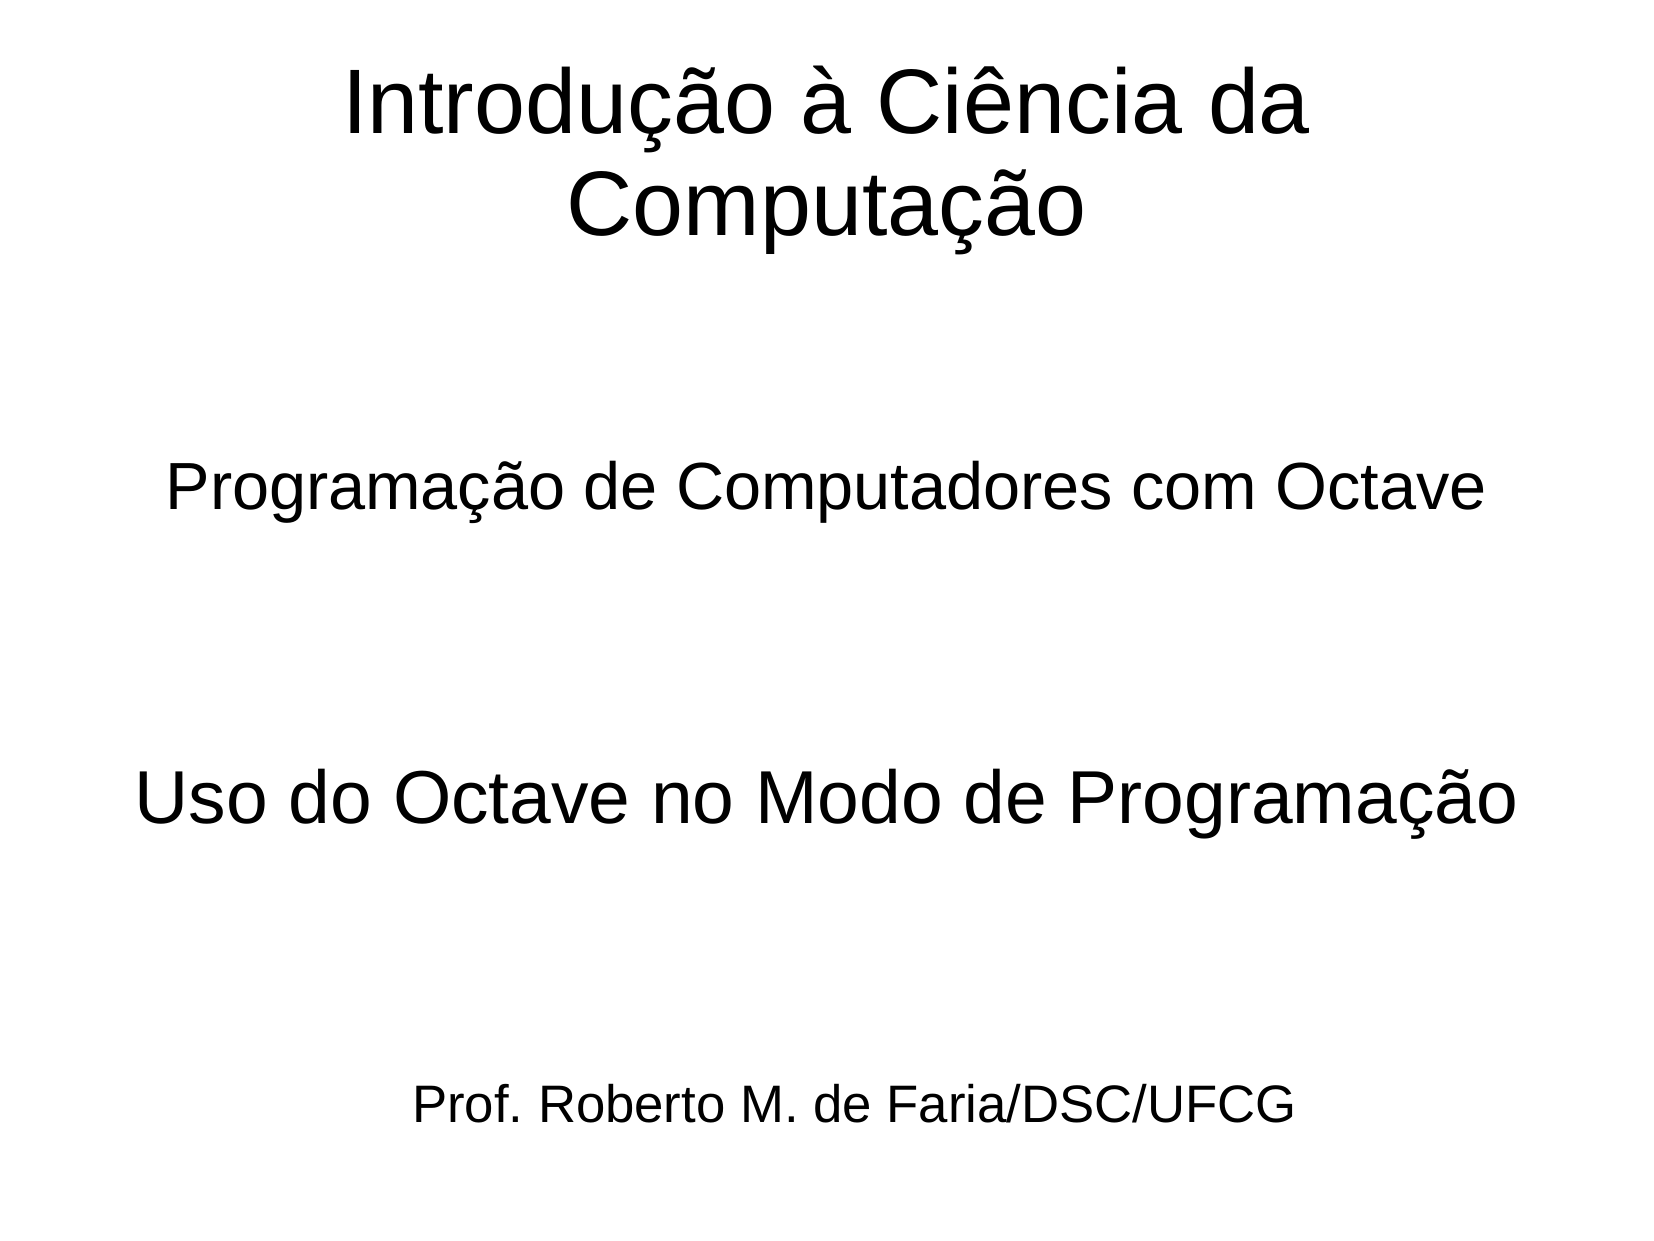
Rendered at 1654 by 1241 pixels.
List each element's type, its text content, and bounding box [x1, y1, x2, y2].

list Programação de Computadores com Octave [82, 448, 1571, 638]
title Introdução à Ciência da Computação [82, 49, 1571, 257]
list Uso do Octave no Modo de Programação [82, 755, 1571, 851]
list Prof. Roberto M. de Faria/DSC/UFCG [82, 1074, 1571, 1134]
